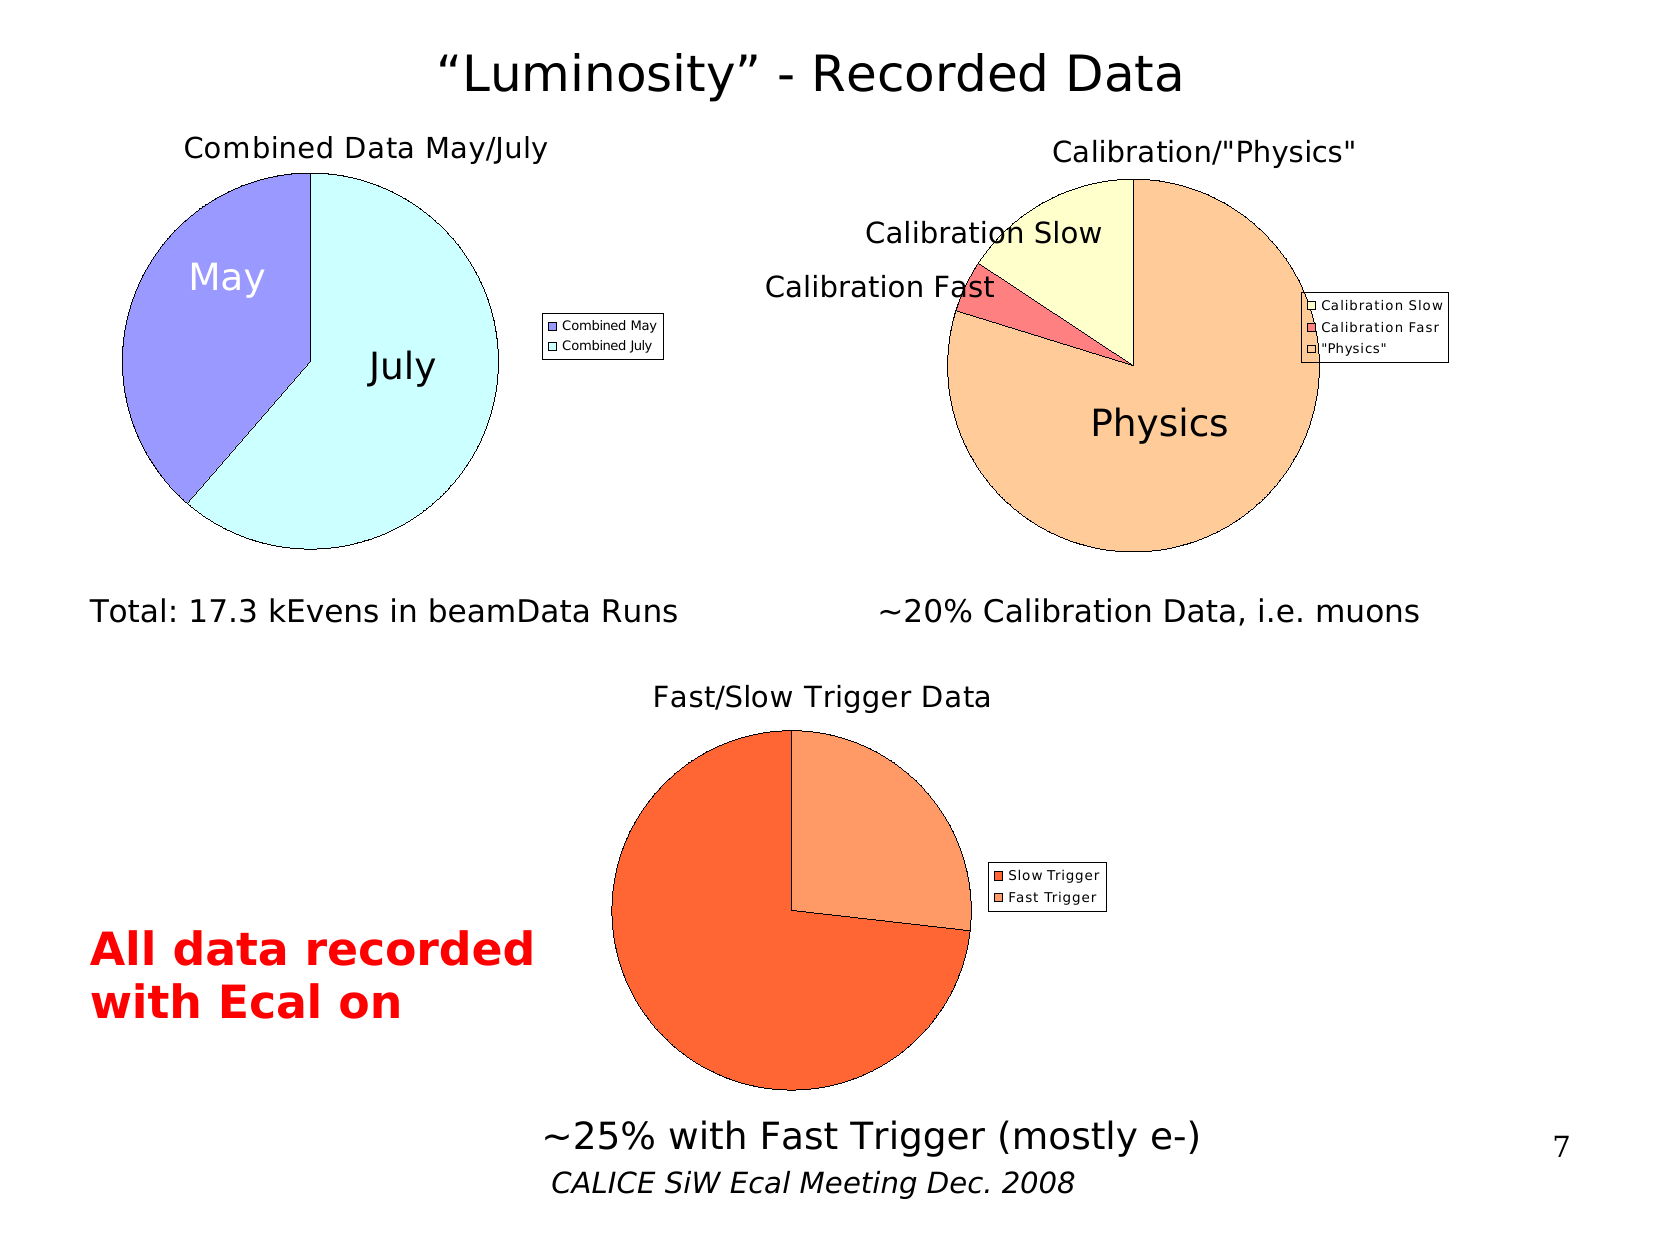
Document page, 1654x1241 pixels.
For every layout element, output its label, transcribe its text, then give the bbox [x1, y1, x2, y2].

text_box July [354, 337, 451, 396]
text_box Physics [1075, 394, 1241, 454]
text_box ~20% Calibration Data, i.e. muons [862, 586, 1435, 638]
text_box Calibration Slow [850, 209, 1117, 259]
text_box All data recorded with Ecal on [75, 915, 542, 1037]
text_box May [173, 248, 280, 307]
chart [937, 116, 1449, 563]
text_box Calibration Fast [750, 262, 1010, 312]
chart [90, 112, 676, 559]
text_box ~25% with Fast Trigger (mostly e-) [526, 1107, 1204, 1166]
text_box Total: 17.3 kEvens in beamData Runs [75, 586, 694, 638]
chart [601, 661, 1111, 1107]
text_box “Luminosity” - Recorded Data [421, 37, 1201, 111]
